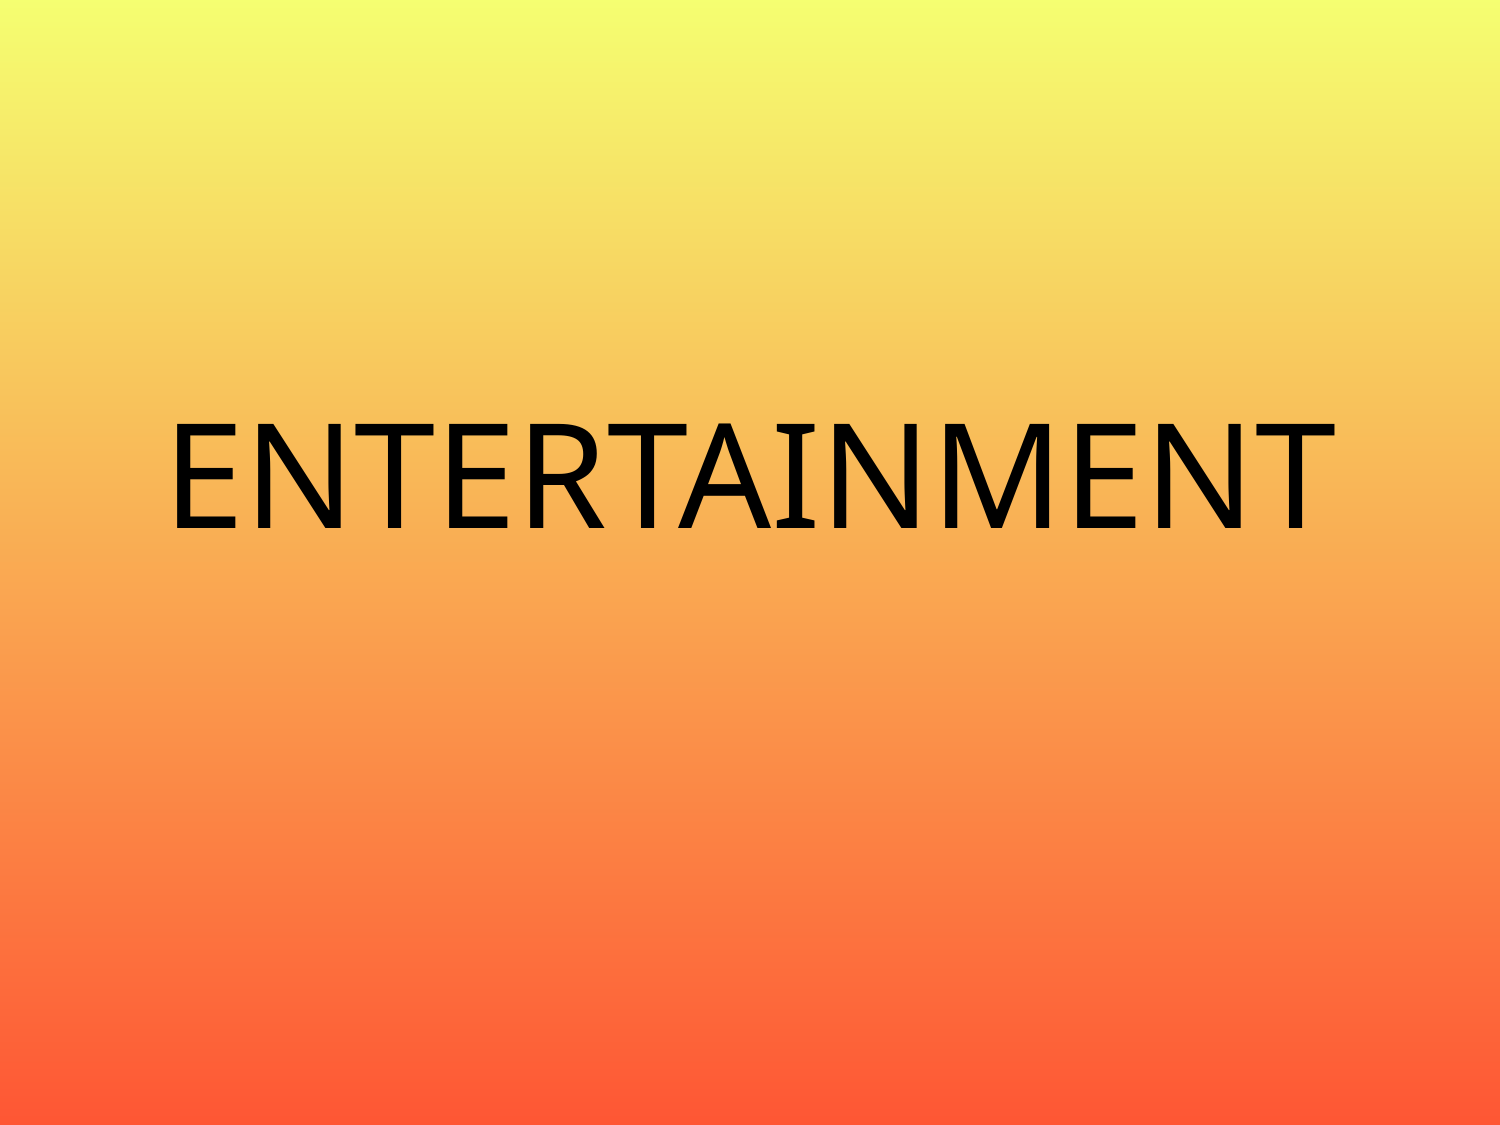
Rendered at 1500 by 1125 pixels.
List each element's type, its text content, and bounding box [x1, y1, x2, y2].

title ENTERTAINMENT [112, 349, 1388, 591]
